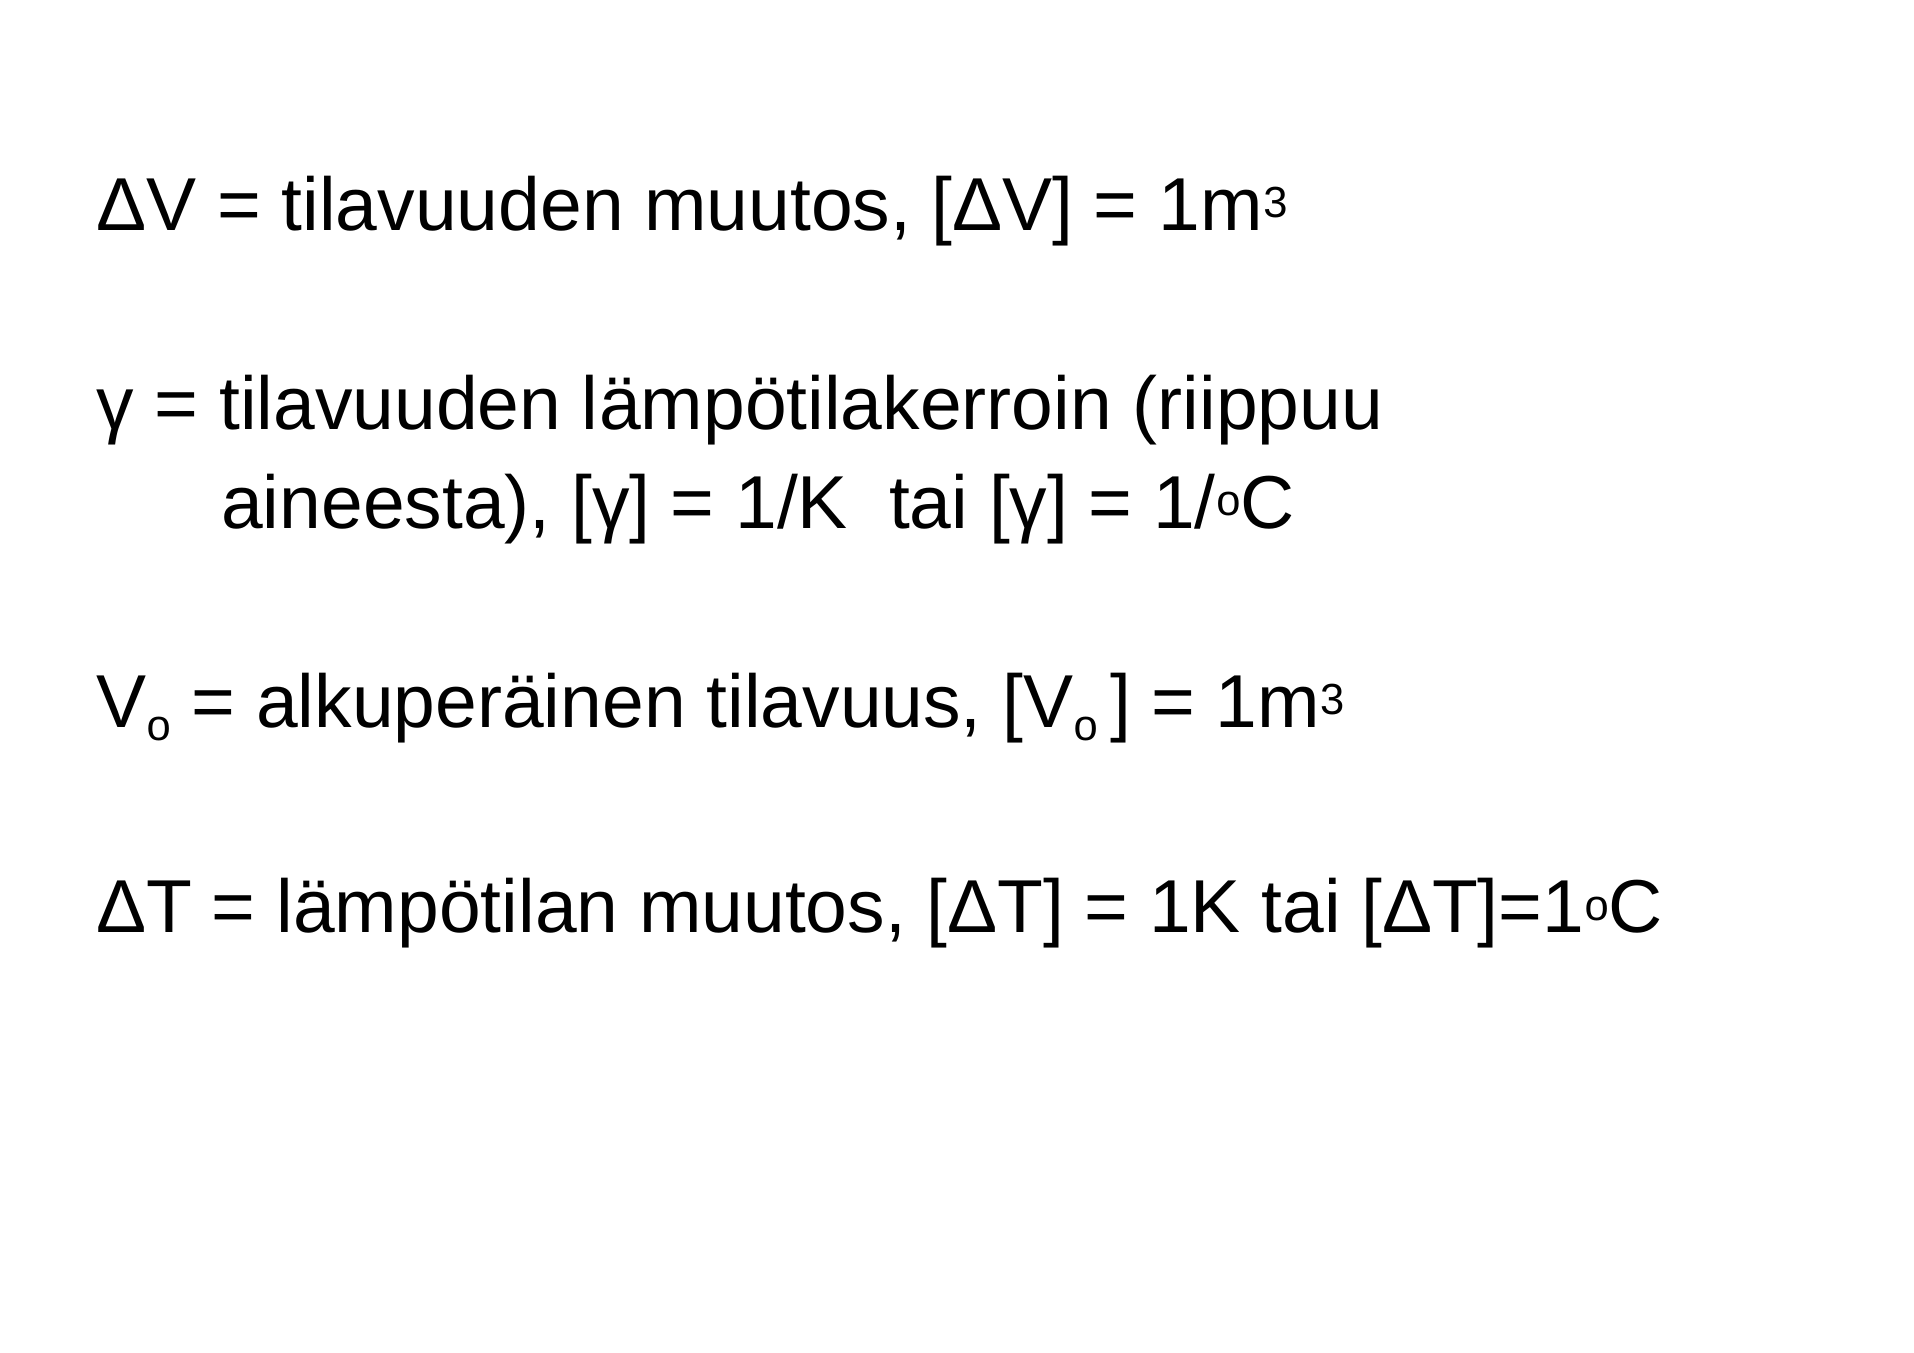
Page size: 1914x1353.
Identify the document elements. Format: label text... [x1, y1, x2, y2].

text_box ΔV = tilavuuden muutos, [ΔV] = 1m3 γ = tilavuuden lämpötilakerroin (riippuu aineesta), [γ] = 1/K tai [γ] = 1/oC Vo = alkuperäinen tilavuus, [Vo ] = 1m3 ΔT = lämpötilan muutos, [ΔT] = 1K tai [ΔT]=1oC [81, 141, 1832, 1172]
